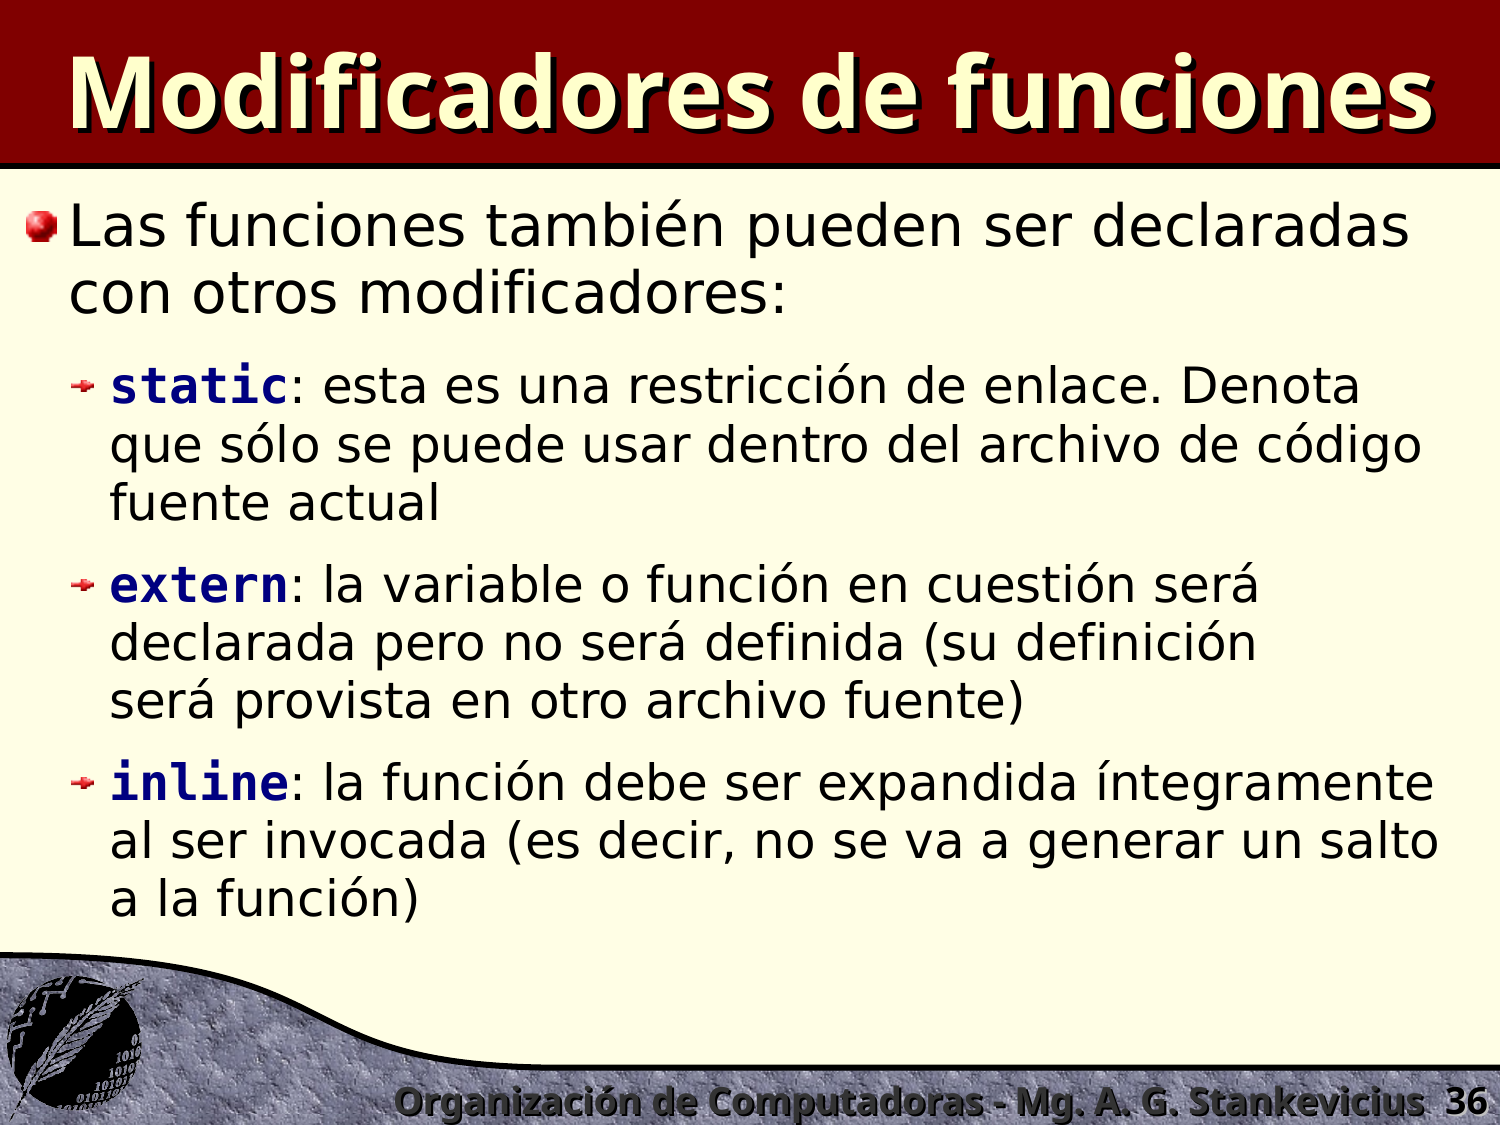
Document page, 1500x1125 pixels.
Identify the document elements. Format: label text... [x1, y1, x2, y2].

title Modificadores de funciones [15, 5, 1485, 160]
picture [1058, 1100, 1065, 1110]
picture [0, 959, 1500, 1125]
picture [802, 1100, 806, 1110]
list Las funciones también pueden ser declaradas con otros modificadores: static: esta es una restricción de enlace. Denota que sólo se puede usar dentro del archivo de código fuente actual extern: la variable o función en cuestión será declarada pero no será definida (su definición será provista en otro archivo fuente) inline: la función debe ser expandida íntegramente al ser invocada (es decir, no se va a generar un salto a la función) [11, 192, 1486, 935]
picture [448, 1100, 455, 1110]
